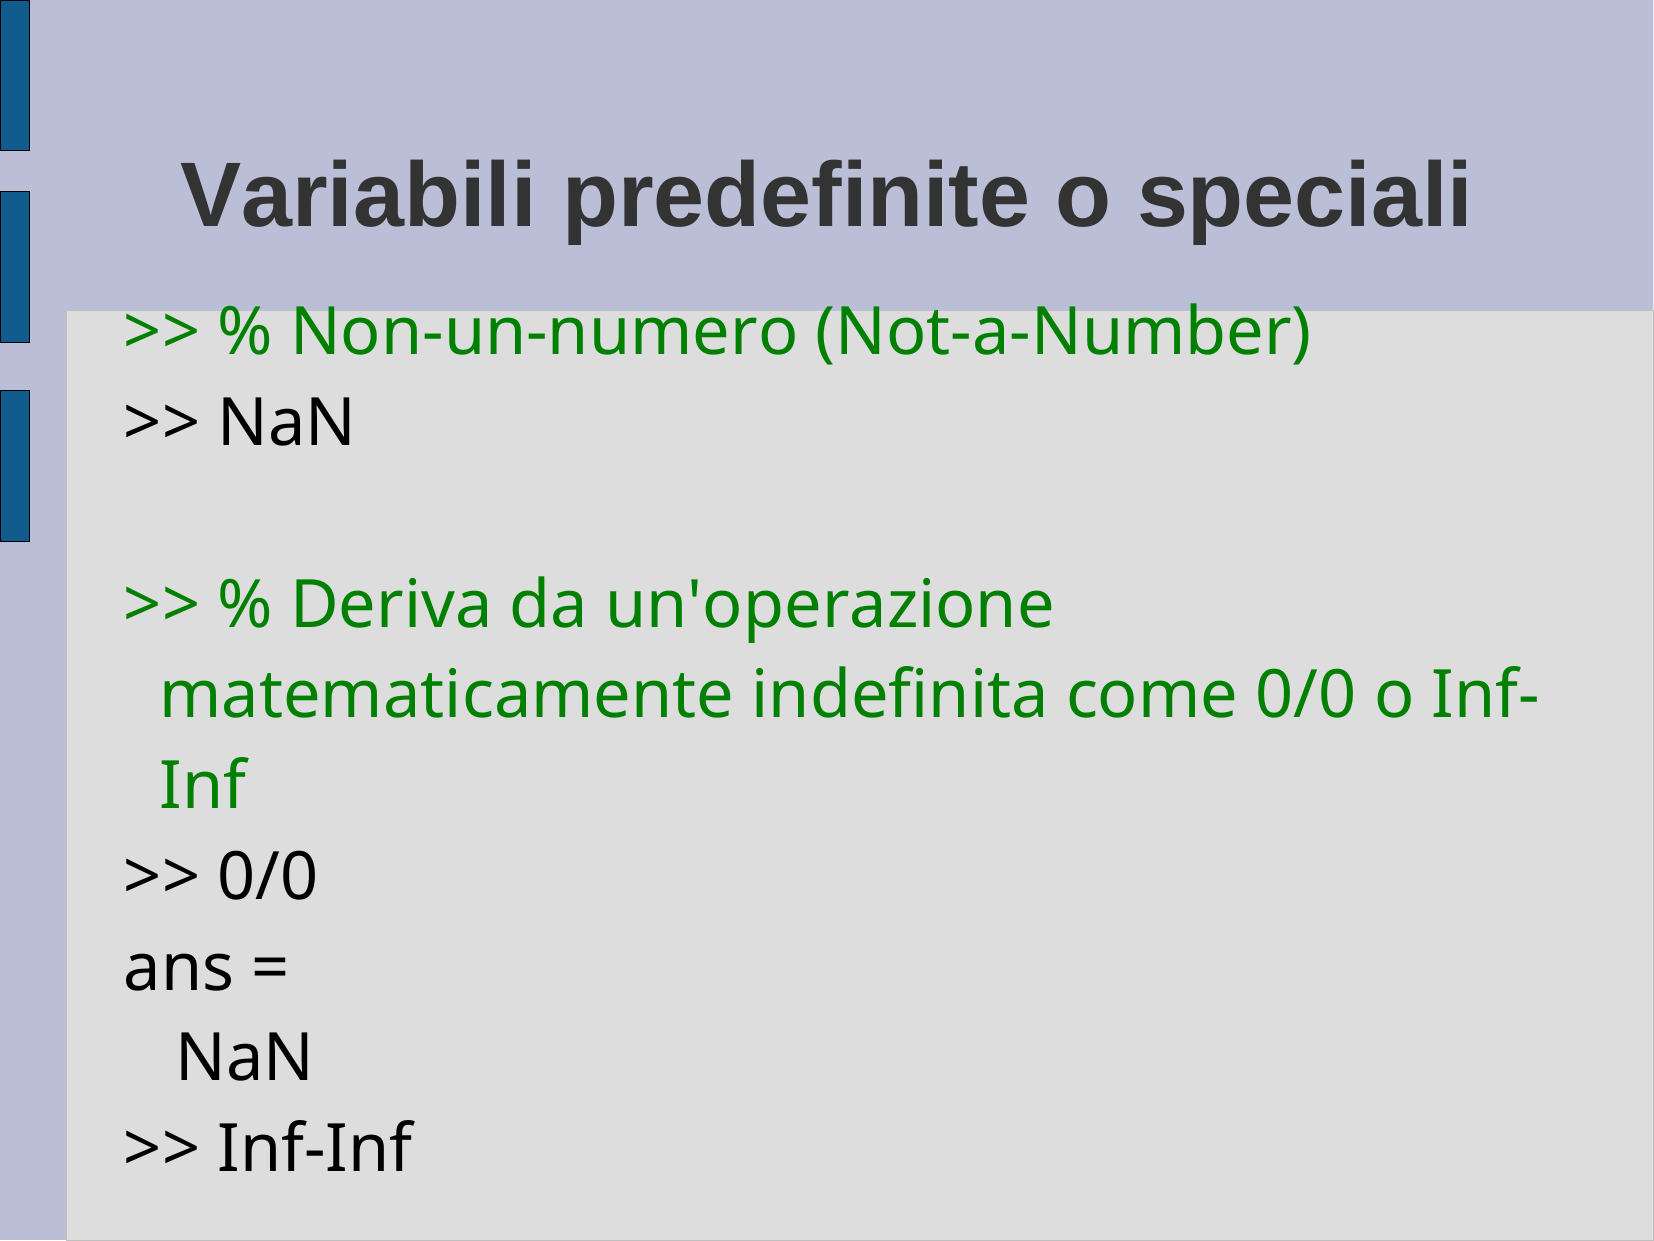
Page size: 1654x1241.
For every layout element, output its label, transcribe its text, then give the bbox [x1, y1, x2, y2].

title Variabili predefinite o speciali [121, 98, 1534, 291]
subtitle >> % Non-un-numero (Not-a-Number) >> NaN >> % Deriva da un'operazione matematicamente indefinita come 0/0 o Inf-Inf >> 0/0 ans = NaN >> Inf-Inf [88, 336, 1625, 1229]
